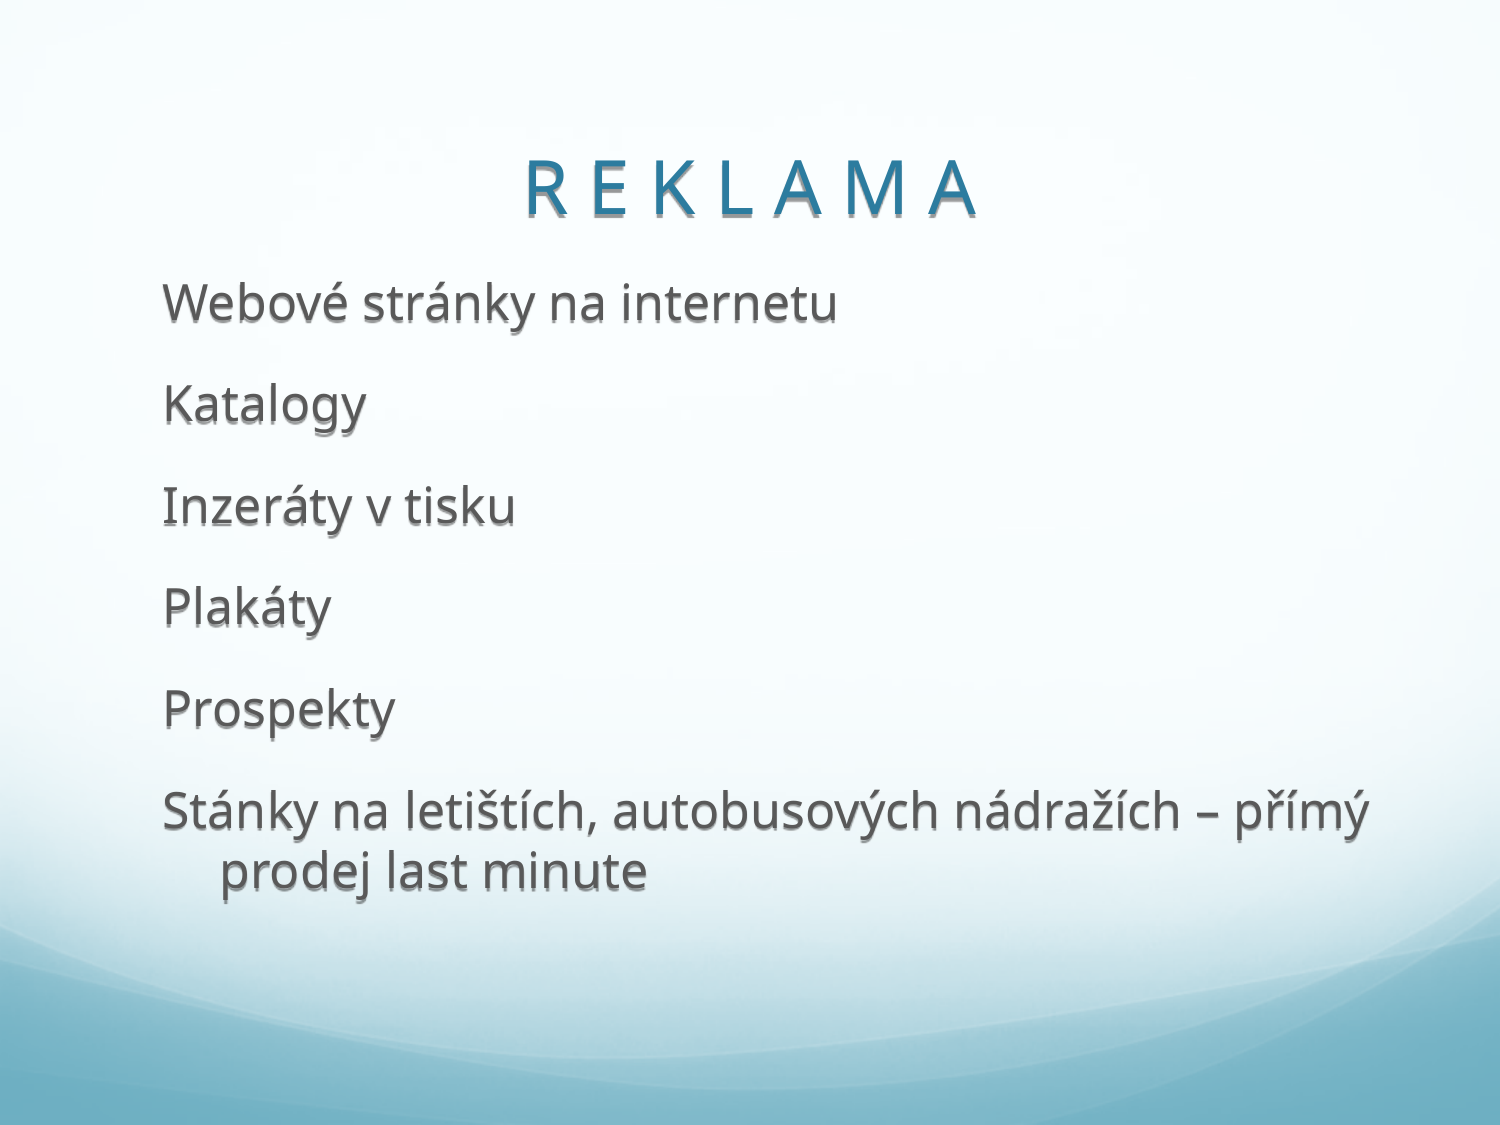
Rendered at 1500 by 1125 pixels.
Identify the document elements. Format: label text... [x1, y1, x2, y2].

title R E K L A M A [90, 17, 1410, 237]
picture [0, 0, 1500, 1125]
list Webové stránky na internetu Katalogy Inzeráty v tisku Plakáty Prospekty Stánky na letištích, autobusových nádražích – přímý prodej last minute [90, 262, 1410, 976]
